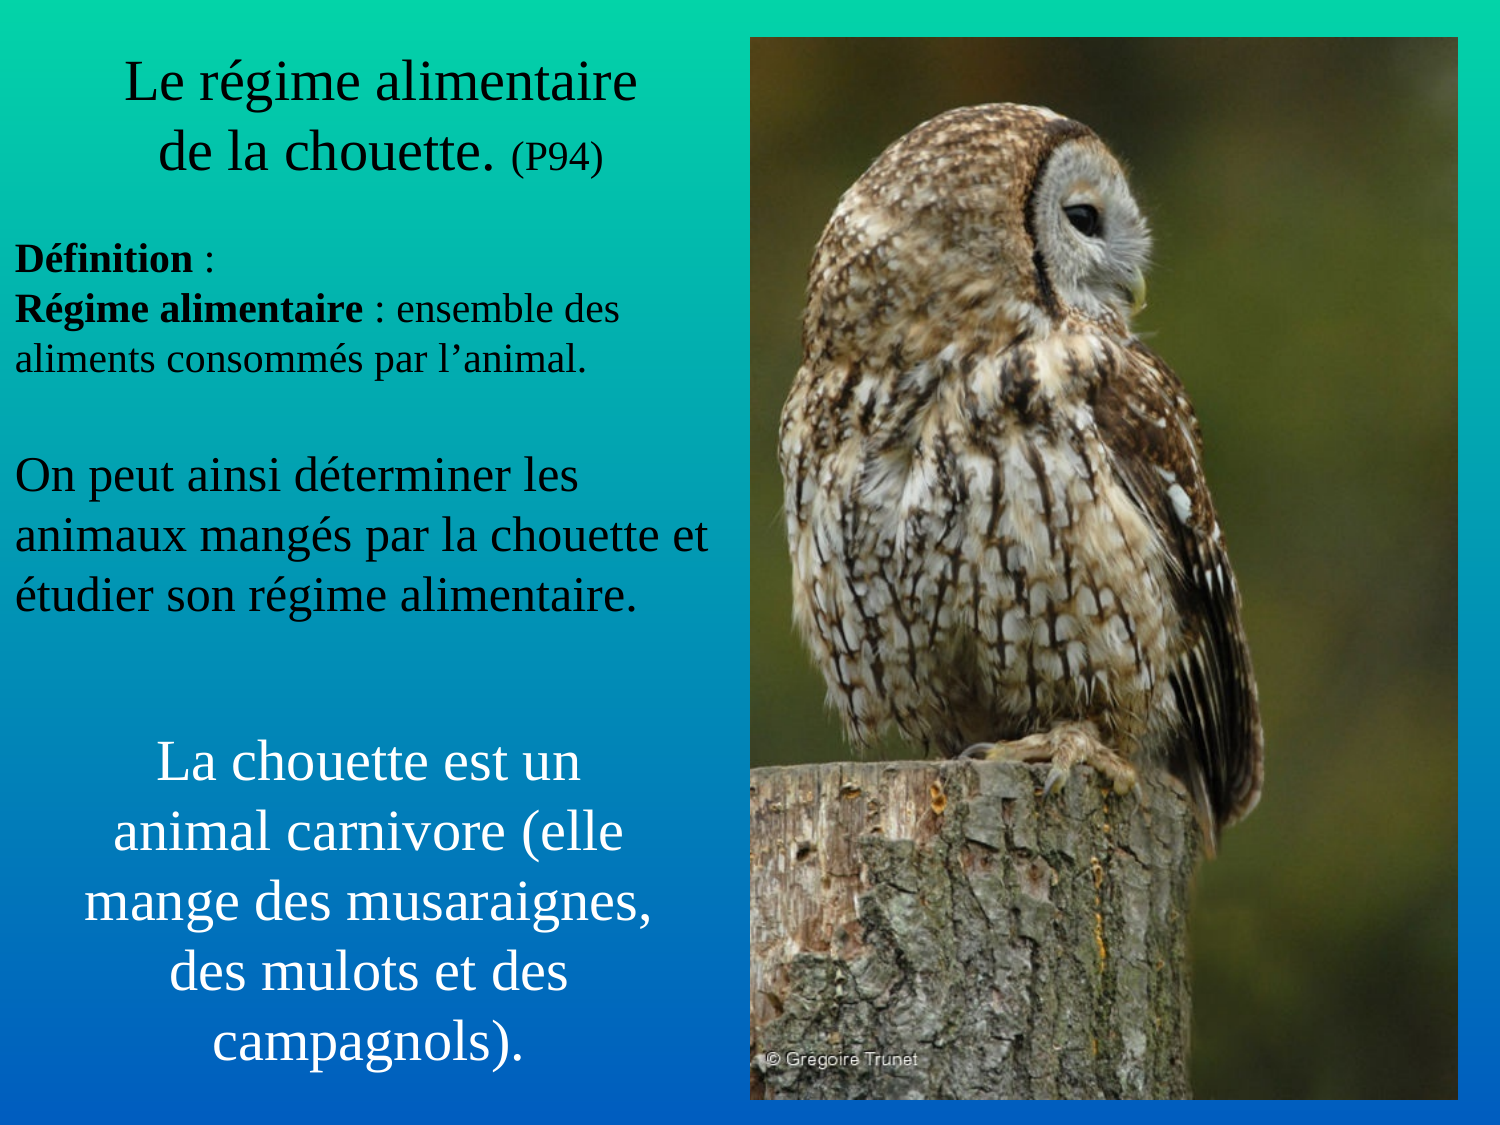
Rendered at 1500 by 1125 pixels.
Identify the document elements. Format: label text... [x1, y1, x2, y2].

text_box On peut ainsi déterminer les animaux mangés par la chouette et étudier son régime alimentaire. [0, 433, 739, 629]
picture [739, 37, 1500, 1101]
text_box La chouette est un animal carnivore (elle mange des musaraignes, des mulots et des campagnols). [58, 714, 680, 1081]
text_box Le régime alimentaire de la chouette. (P94) [75, 37, 688, 188]
text_box Définition : Régime alimentaire : ensemble des aliments consommés par l’animal. [0, 222, 739, 389]
